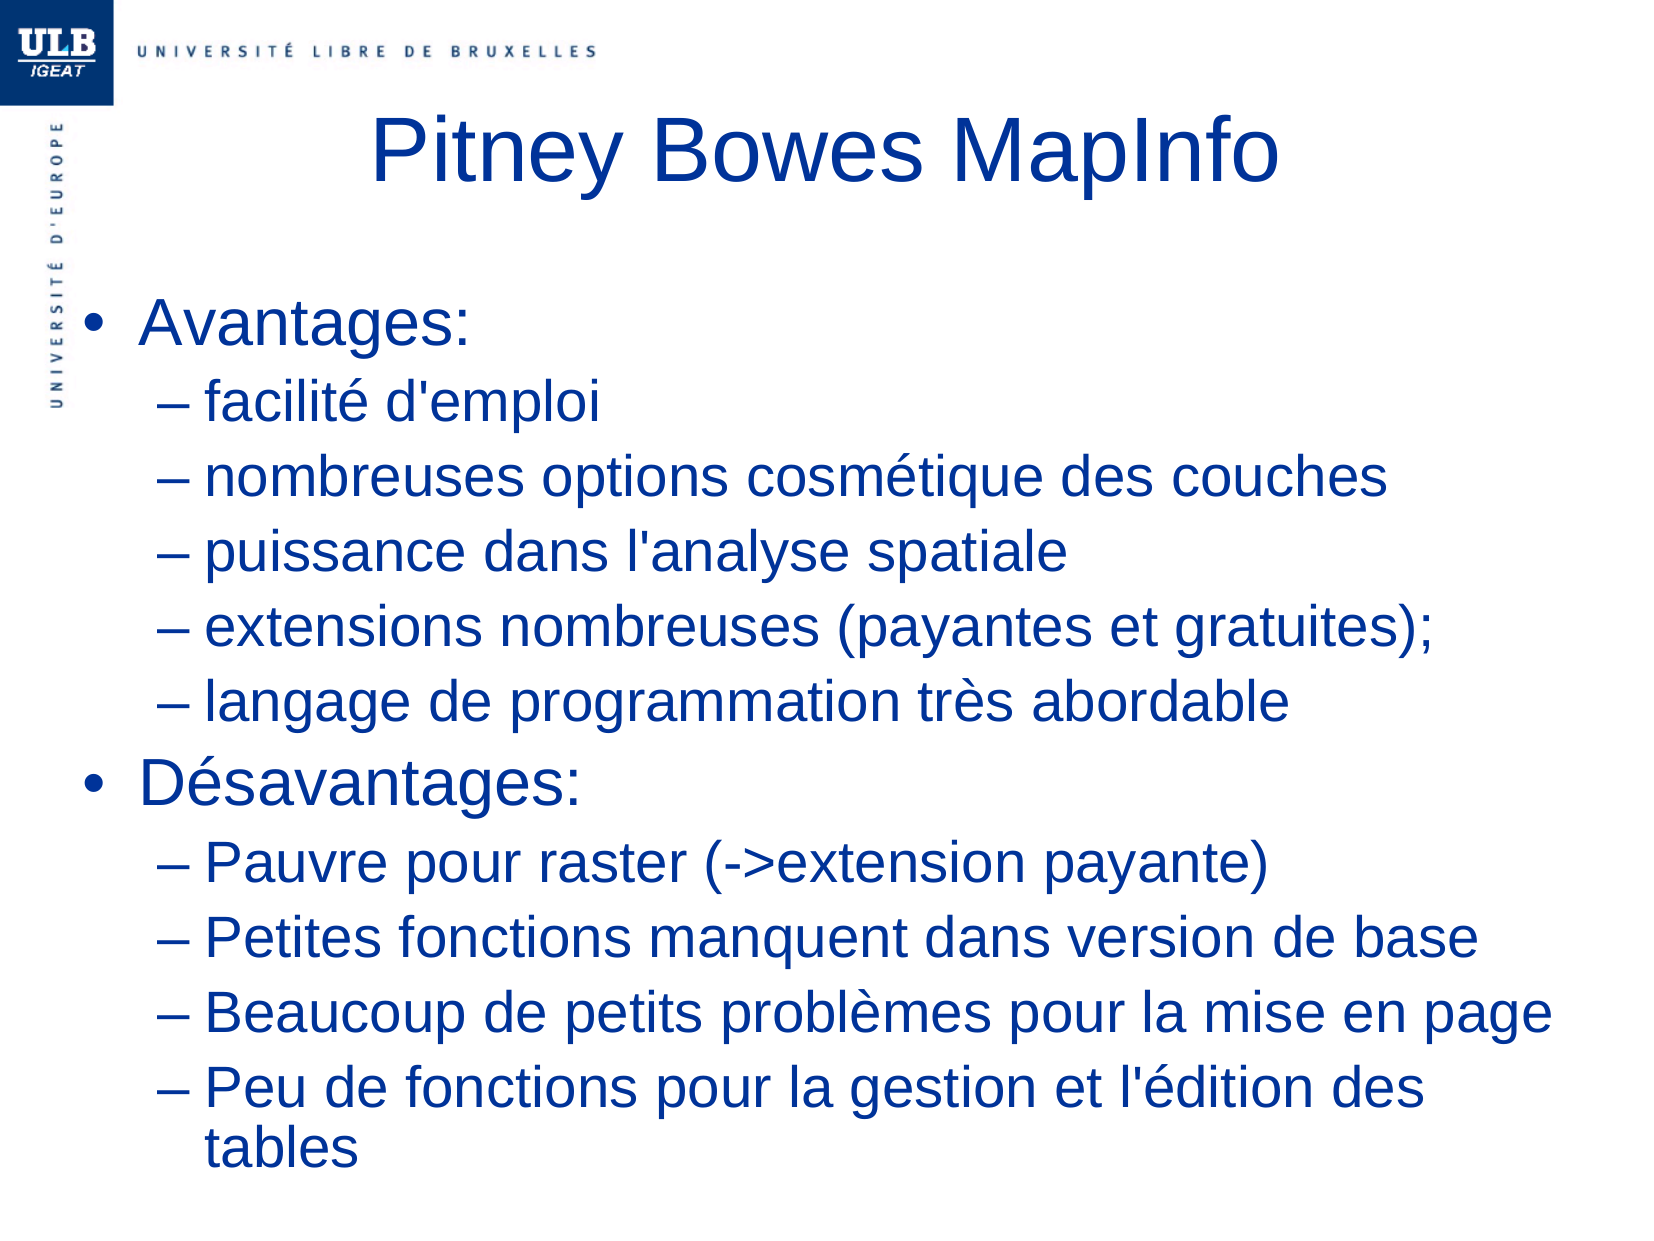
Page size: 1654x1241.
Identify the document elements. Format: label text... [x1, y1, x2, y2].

picture [0, 0, 1654, 1241]
title Pitney Bowes MapInfo [82, 30, 1571, 276]
list Avantages: facilité d'emploi nombreuses options cosmétique des couches puissance dans l'analyse spatiale extensions nombreuses (payantes et gratuites); langage de programmation très abordable Désavantages: Pauvre pour raster (->extension payante) Petites fonctions manquent dans version de base Beaucoup de petits problèmes pour la mise en page Peu de fonctions pour la gestion et l'édition des tables [82, 289, 1571, 1188]
